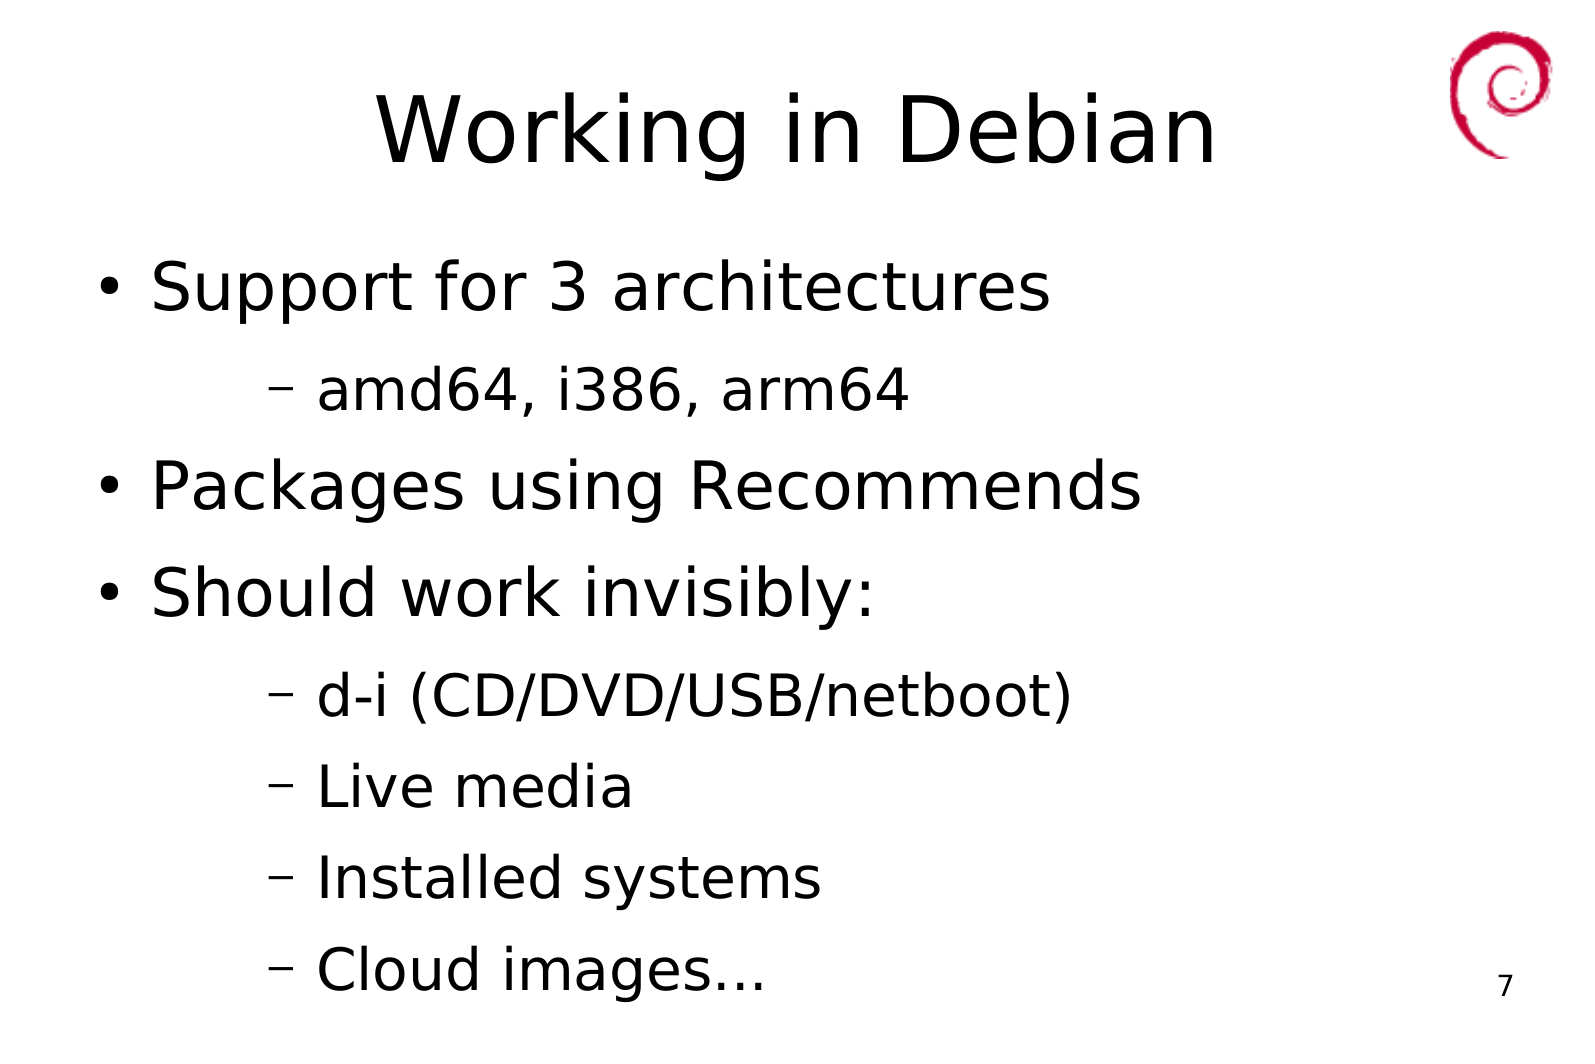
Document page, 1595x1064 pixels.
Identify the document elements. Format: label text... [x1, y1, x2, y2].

title Working in Debian [79, 42, 1515, 220]
picture [1450, 31, 1555, 159]
list Support for 3 architectures amd64, i386, arm64 Packages using Recommends Should work invisibly: d-i (CD/DVD/USB/netboot) Live media Installed systems Cloud images... [79, 248, 1515, 1004]
